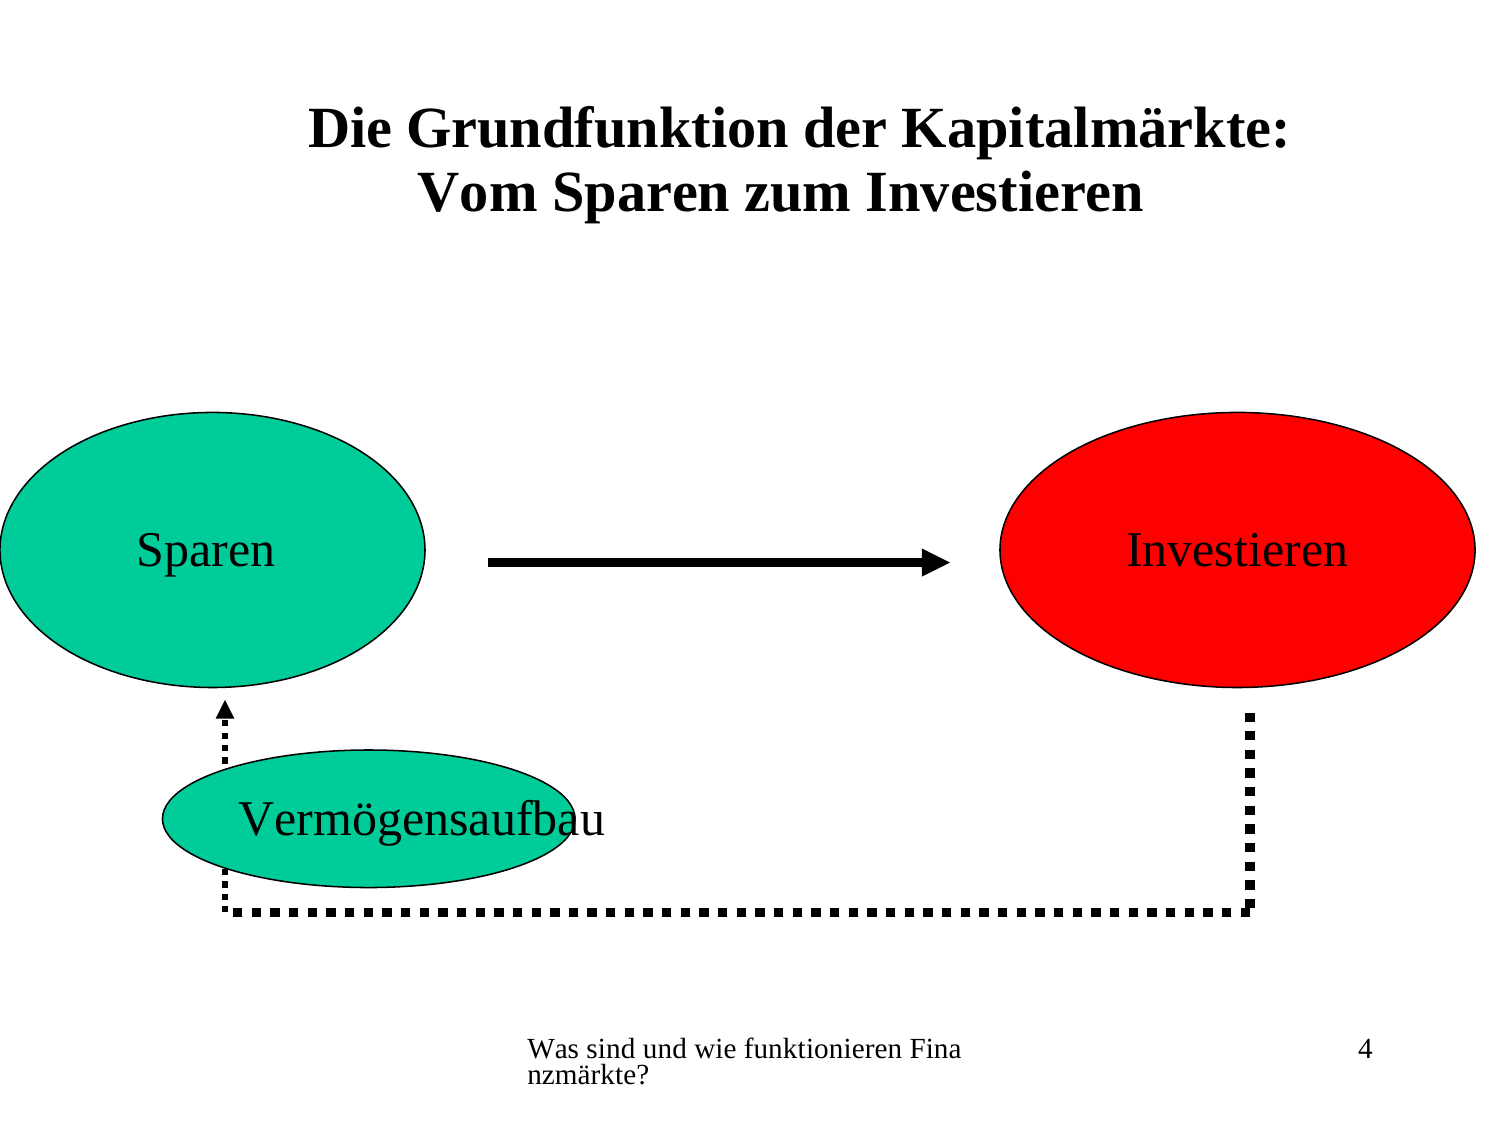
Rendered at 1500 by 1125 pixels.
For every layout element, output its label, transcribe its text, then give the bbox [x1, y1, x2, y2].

text_box Investieren [999, 412, 1476, 688]
text_box Vermögensaufbau [162, 750, 575, 888]
text_box Die Grundfunktion der Kapitalmärkte: Vom Sparen zum Investieren [199, 87, 1363, 233]
text_box Sparen [0, 412, 426, 688]
